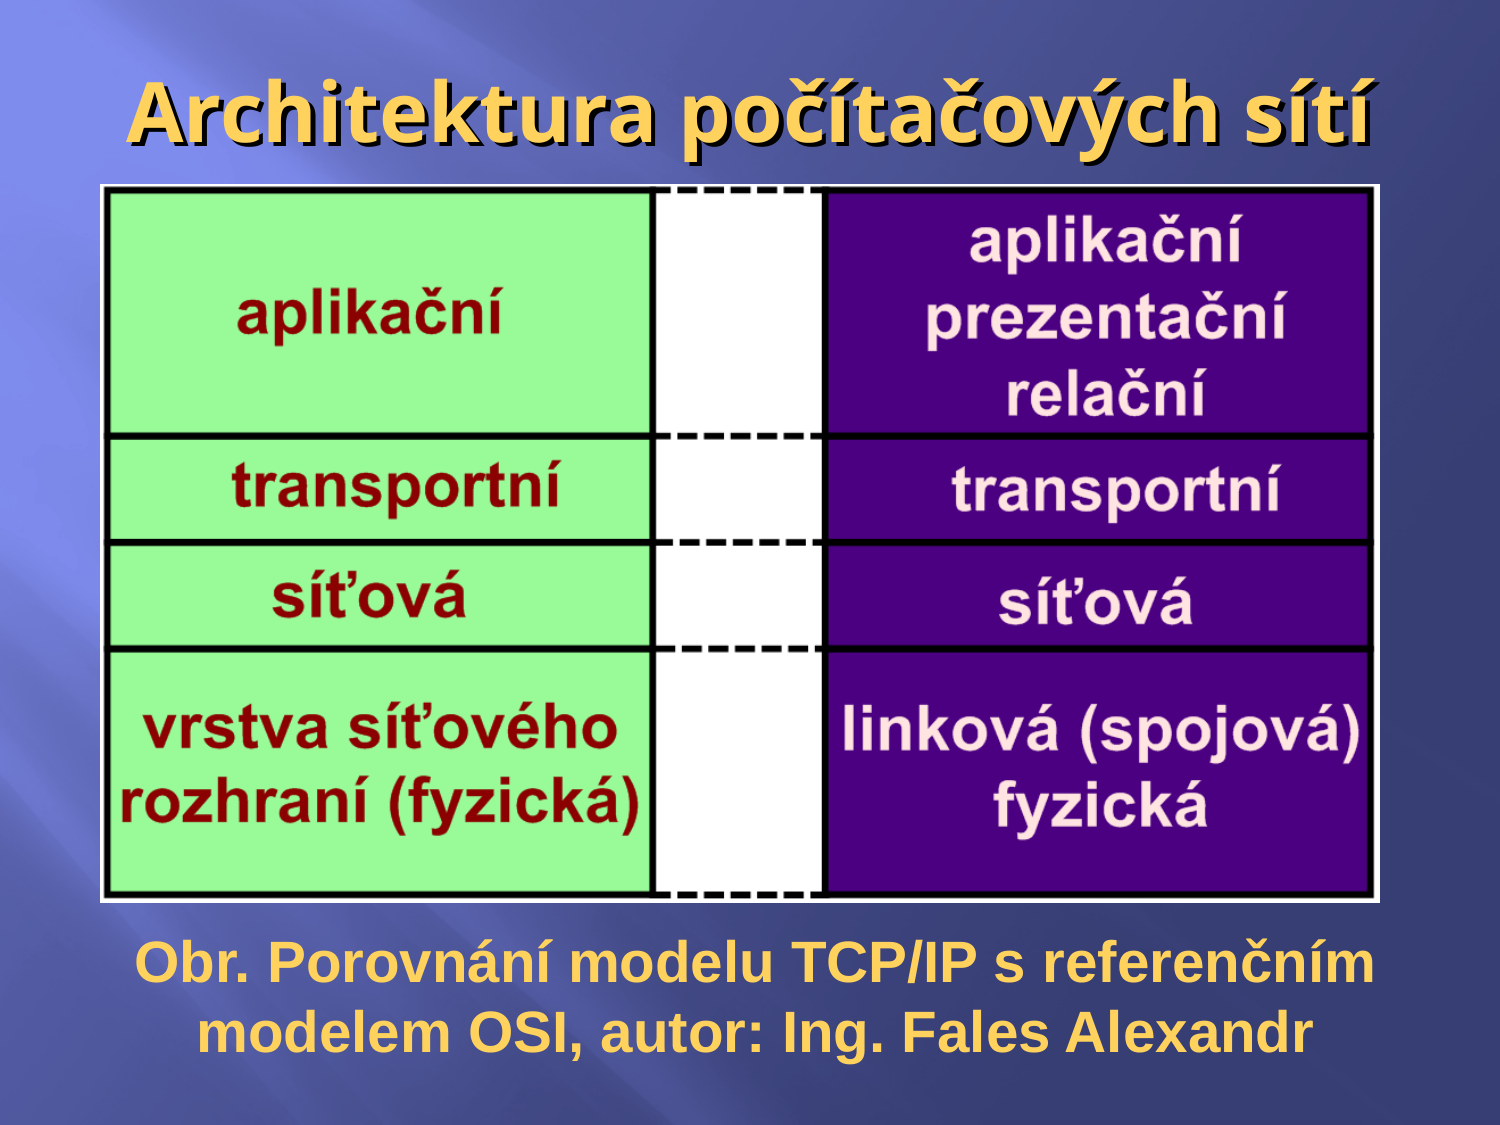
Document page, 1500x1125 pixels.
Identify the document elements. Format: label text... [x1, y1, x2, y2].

text_box Obr. Porovnání modelu TCP/IP s referenčním modelem OSI, autor: Ing. Fales Alexandr [64, 916, 1447, 1059]
title Architektura počítačových sítí [64, 45, 1436, 173]
picture [100, 184, 1380, 903]
